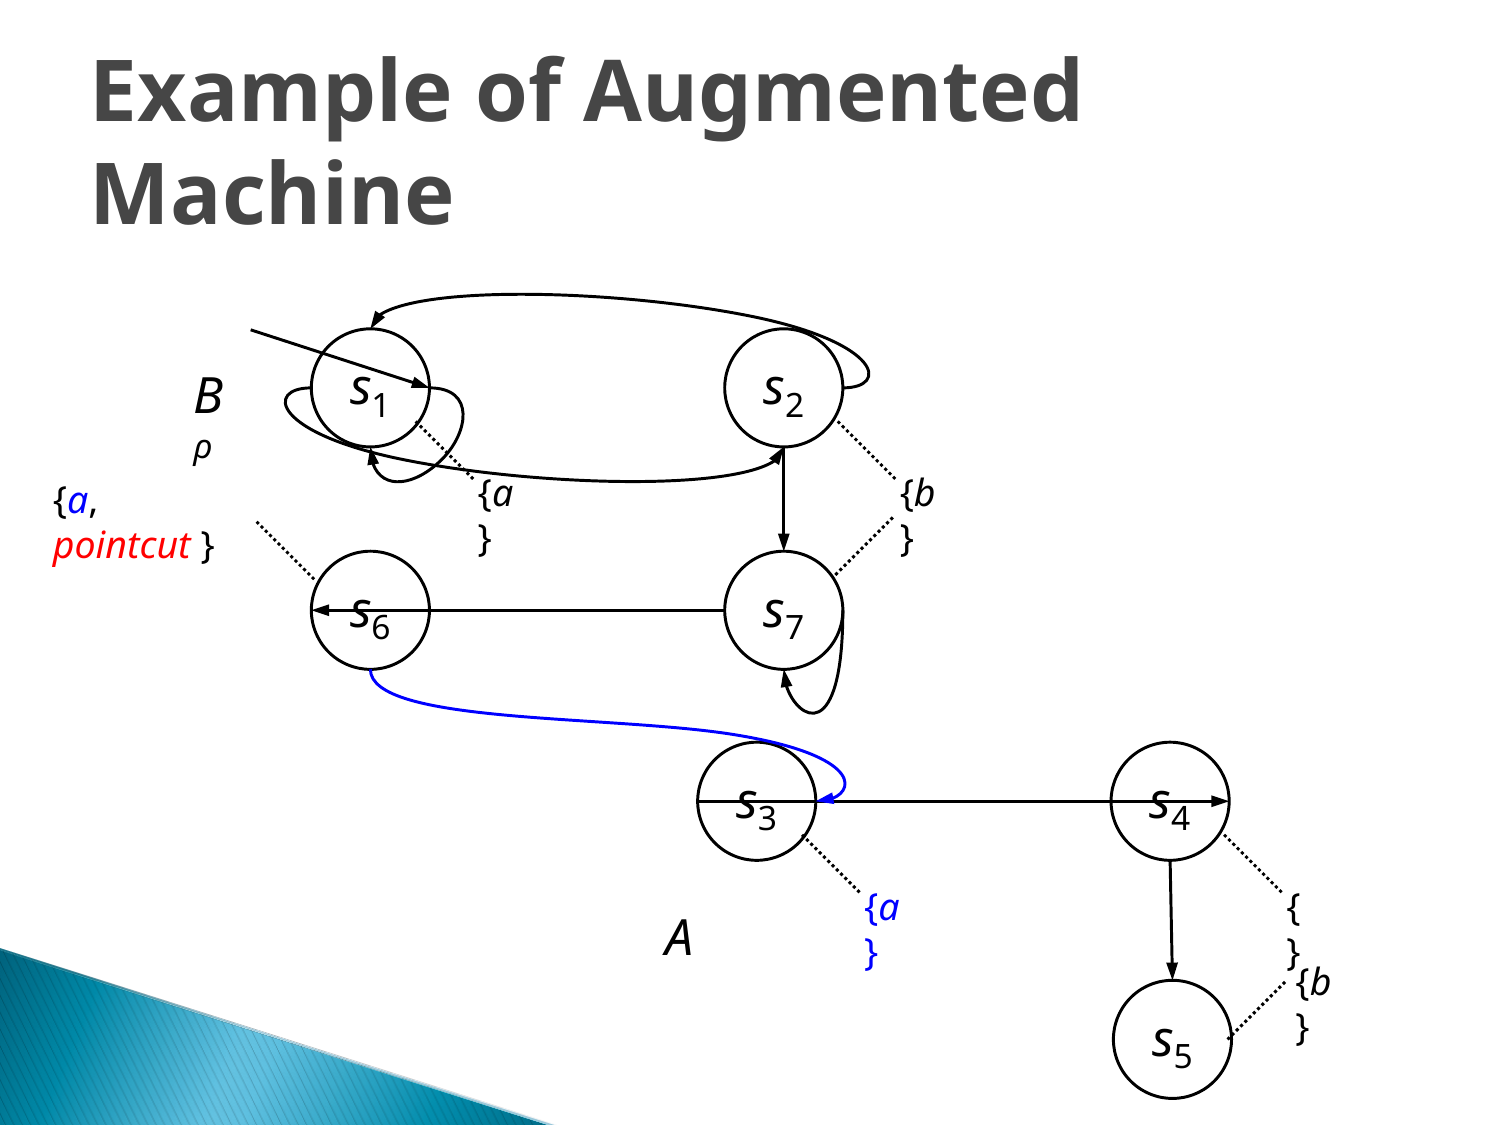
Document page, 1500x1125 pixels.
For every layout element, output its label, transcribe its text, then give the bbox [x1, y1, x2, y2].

text_box A [649, 896, 708, 975]
text_box s6 [311, 551, 430, 610]
text_box s5 [1113, 980, 1232, 1099]
text_box {a } [849, 875, 936, 936]
text_box s1 [324, 328, 430, 386]
text_box {a, pointcut } [38, 468, 277, 529]
text_box s4 [1111, 802, 1230, 861]
text_box s7 [724, 551, 843, 670]
text_box {b } [1280, 950, 1367, 1010]
text_box s1 [311, 355, 430, 447]
text_box s2 [724, 328, 843, 447]
title Example of Augmented Machine [75, 20, 1426, 257]
text_box {b } [885, 461, 971, 522]
text_box s3 [697, 742, 816, 800]
text_box B ρ [177, 354, 268, 433]
text_box {a } [462, 461, 549, 522]
text_box s4 [1111, 742, 1230, 801]
text_box s3 [697, 801, 816, 861]
text_box s6 [311, 611, 430, 670]
text_box {} [1271, 875, 1327, 936]
